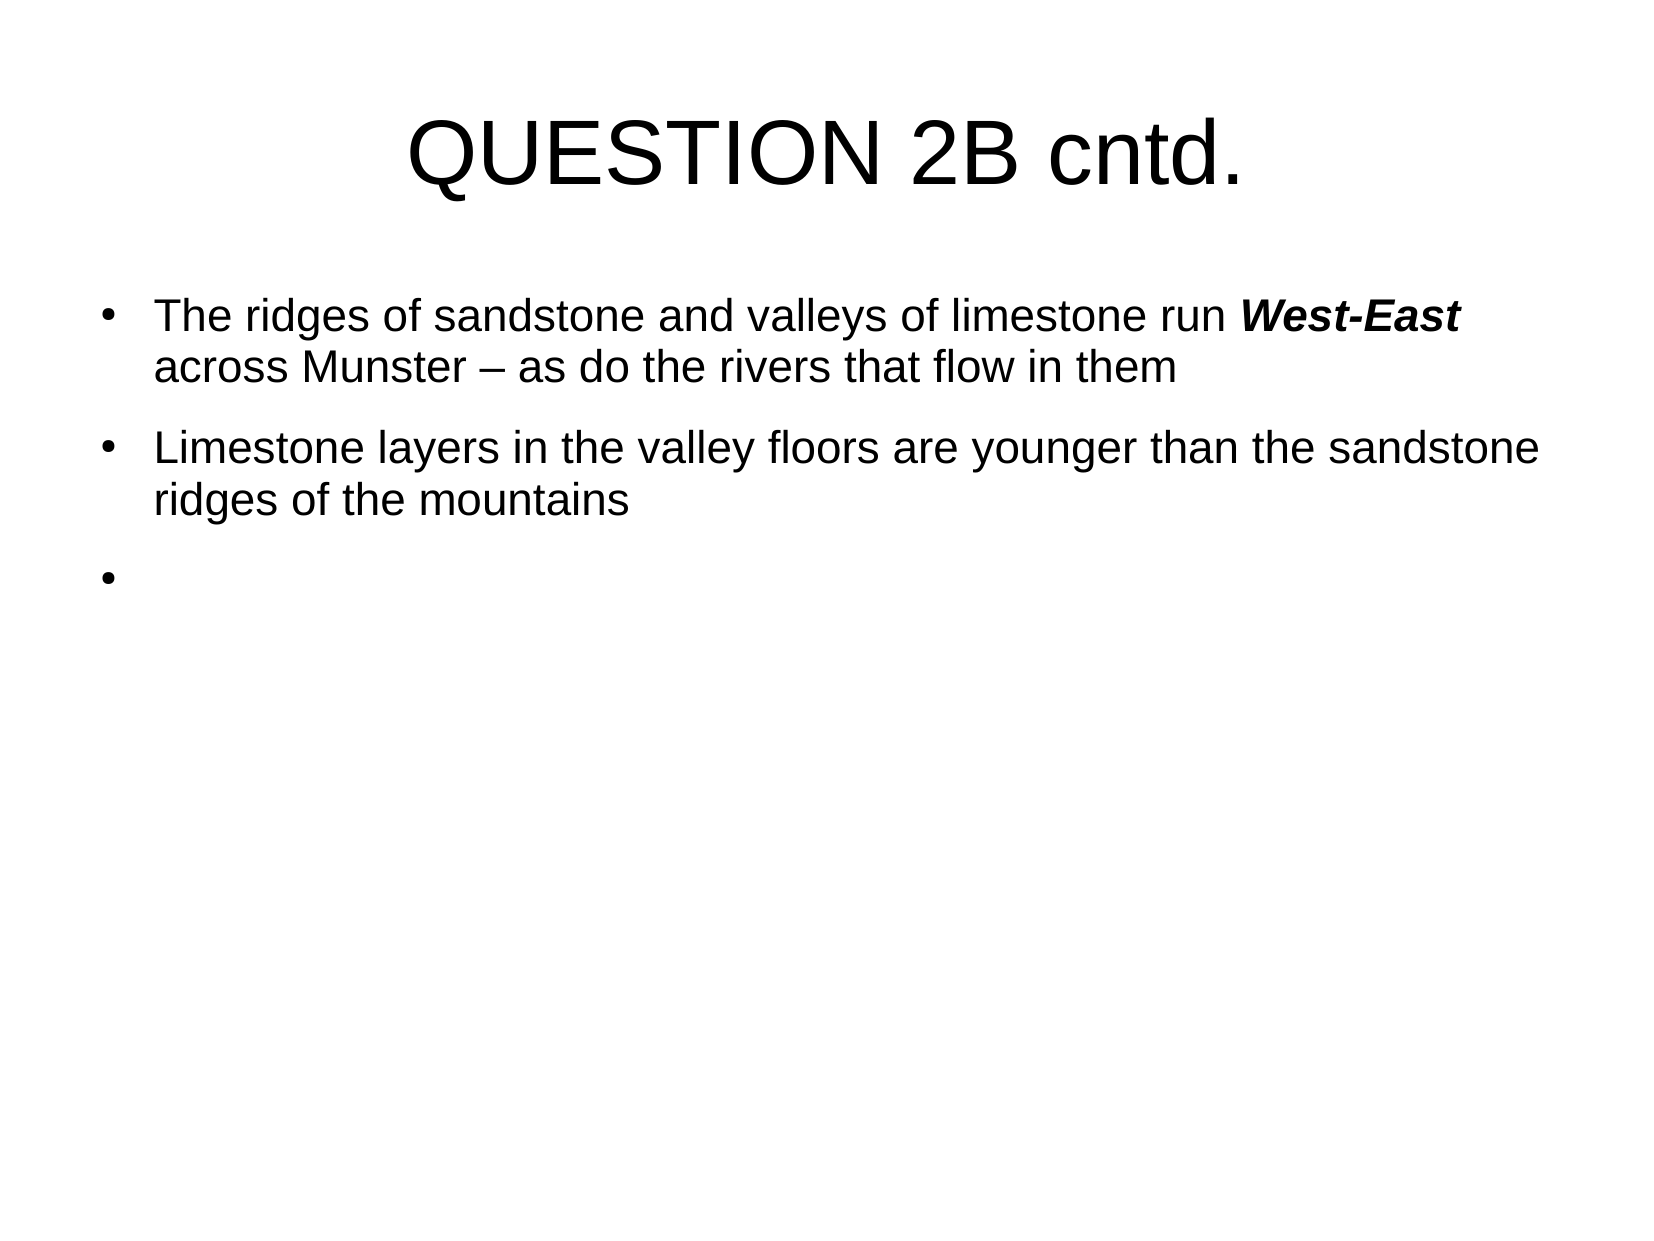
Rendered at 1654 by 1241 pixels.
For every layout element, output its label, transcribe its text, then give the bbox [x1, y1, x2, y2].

title QUESTION 2B cntd. [82, 56, 1571, 250]
list The ridges of sandstone and valleys of limestone run West-East across Munster – as do the rivers that flow in them Limestone layers in the valley floors are younger than the sandstone ridges of the mountains [82, 290, 1571, 1094]
